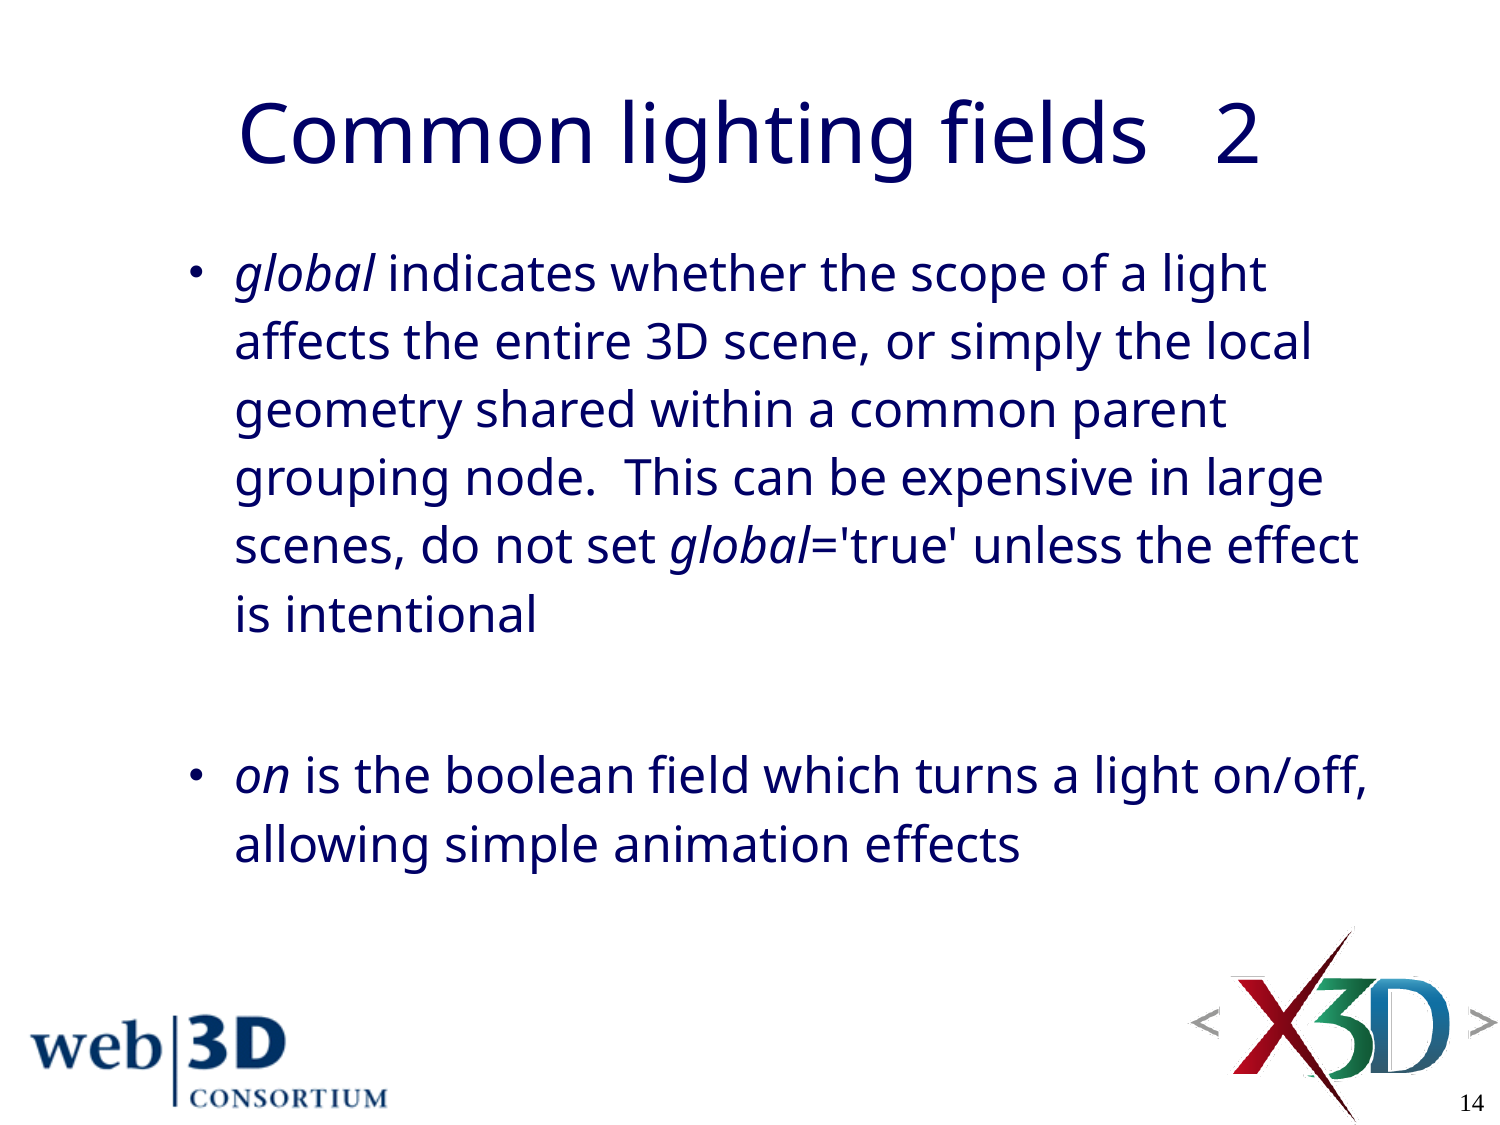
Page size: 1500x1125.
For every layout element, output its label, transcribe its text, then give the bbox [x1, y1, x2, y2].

picture [1187, 926, 1500, 1125]
title Common lighting fields 2 [112, 44, 1388, 218]
picture [12, 998, 413, 1118]
list global indicates whether the scope of a light affects the entire 3D scene, or simply the local geometry shared within a common parent grouping node. This can be expensive in large scenes, do not set global='true' unless the effect is intentional on is the boolean field which turns a light on/off, allowing simple animation effects [112, 237, 1388, 986]
